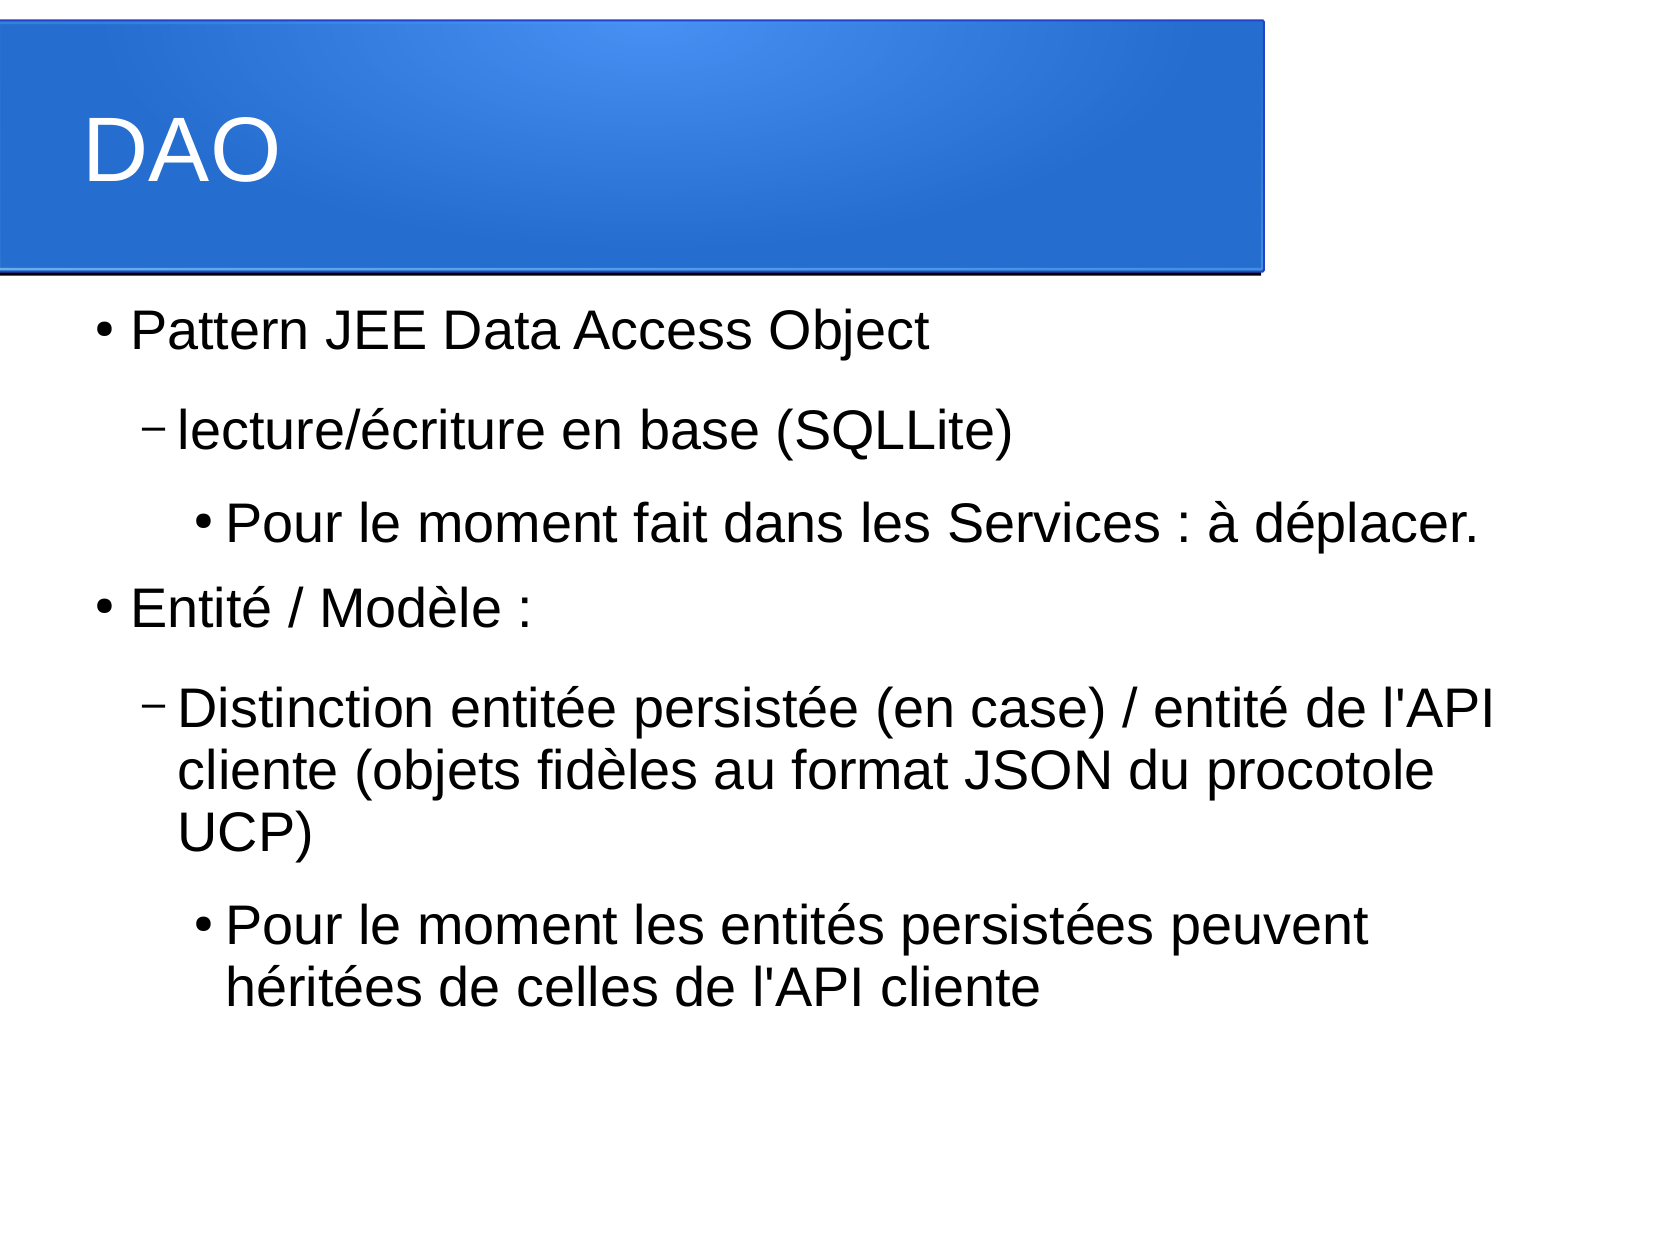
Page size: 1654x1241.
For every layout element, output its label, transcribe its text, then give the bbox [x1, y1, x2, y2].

title DAO [82, 47, 1235, 252]
list Pattern JEE Data Access Object lecture/écriture en base (SQLLite) Pour le moment fait dans les Services : à déplacer. Entité / Modèle : Distinction entitée persistée (en case) / entité de l'API cliente (objets fidèles au format JSON du procotole UCP) Pour le moment les entités persistées peuvent héritées de celles de l'API cliente [82, 299, 1571, 1019]
